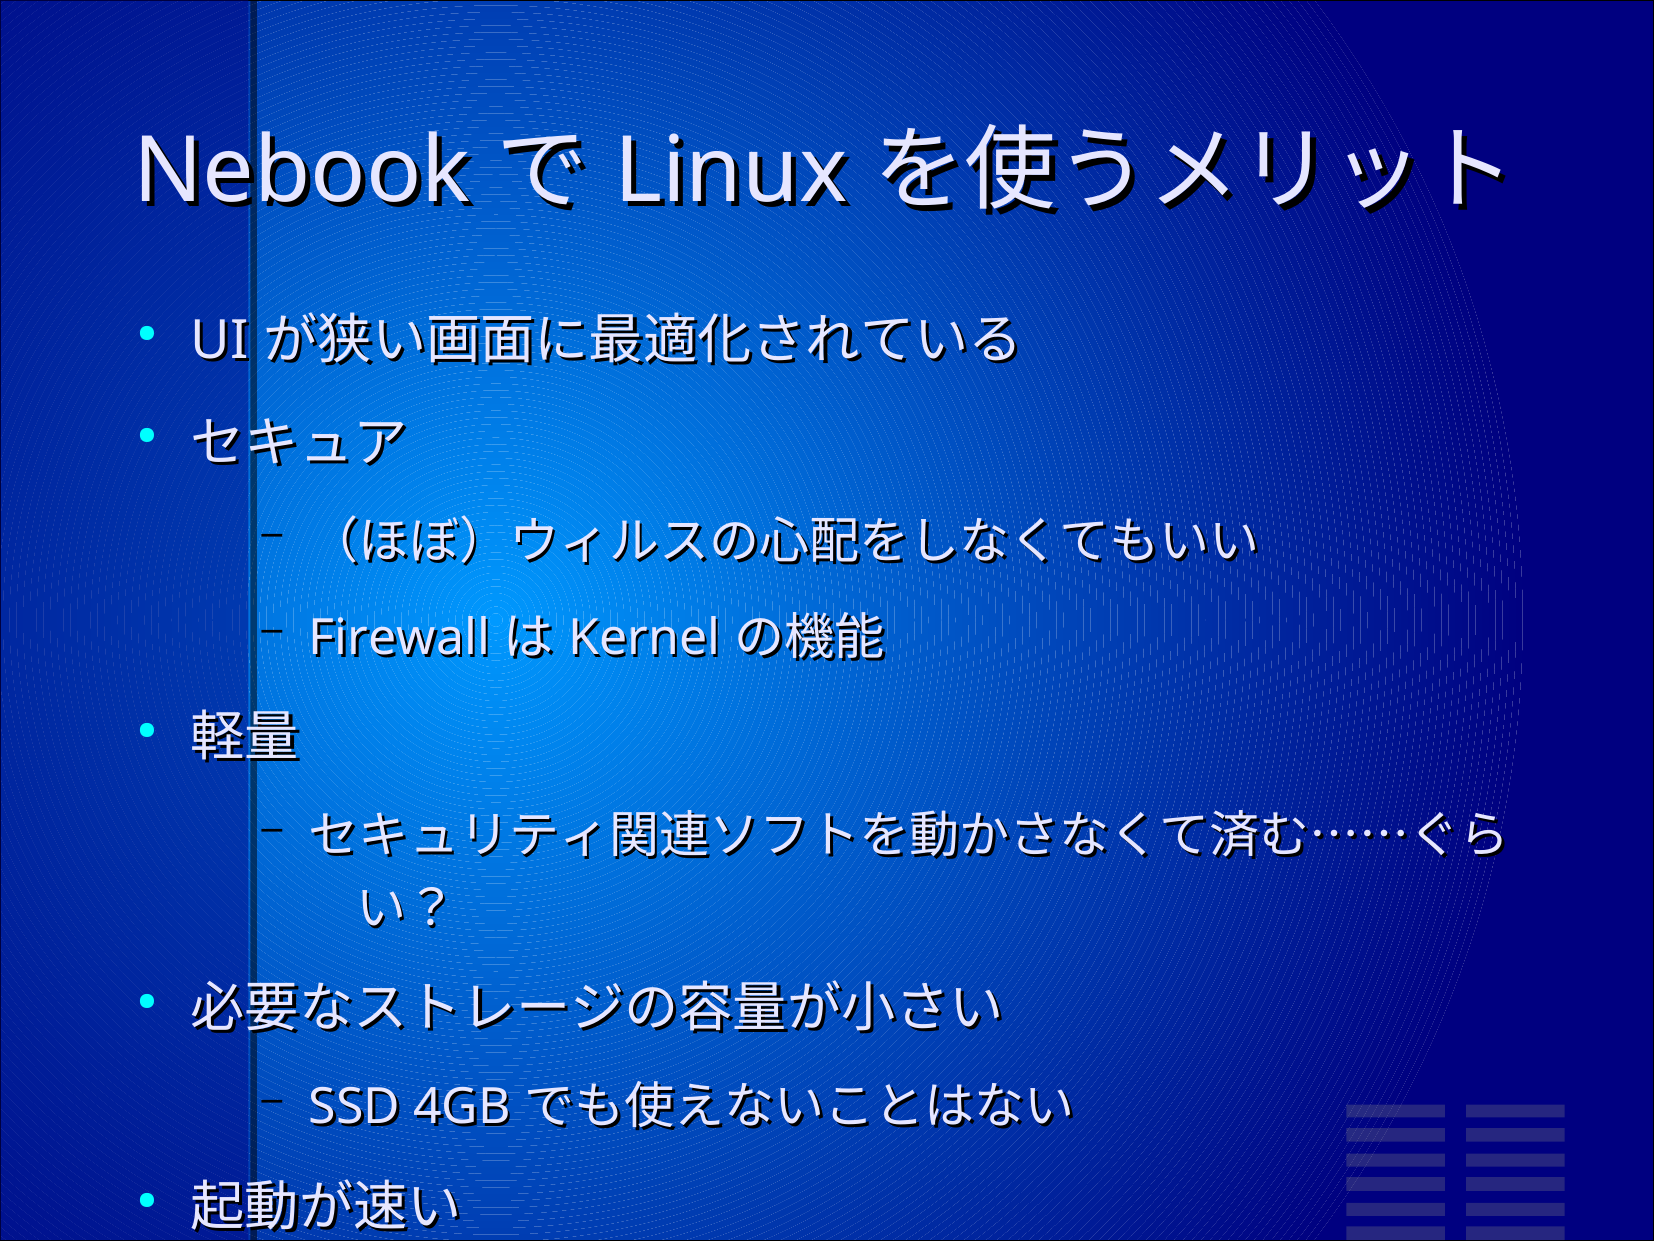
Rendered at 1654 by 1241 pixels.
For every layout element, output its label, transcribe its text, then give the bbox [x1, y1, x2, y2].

list UIが狭い画面に最適化されている セキュア （ほぼ）ウィルスの心配をしなくてもいい FirewallはKernelの機能 軽量 セキュリティ関連ソフトを動かさなくて済む……ぐらい？ 必要なストレージの容量が小さい SSD 4GBでも使えないことはない 起動が速い プロプライエタリなOSでは、あそこまで手を入れるのはほぼ不可能 [119, 295, 1533, 1164]
title NebookでLinuxを使うメリット [118, 58, 1531, 266]
